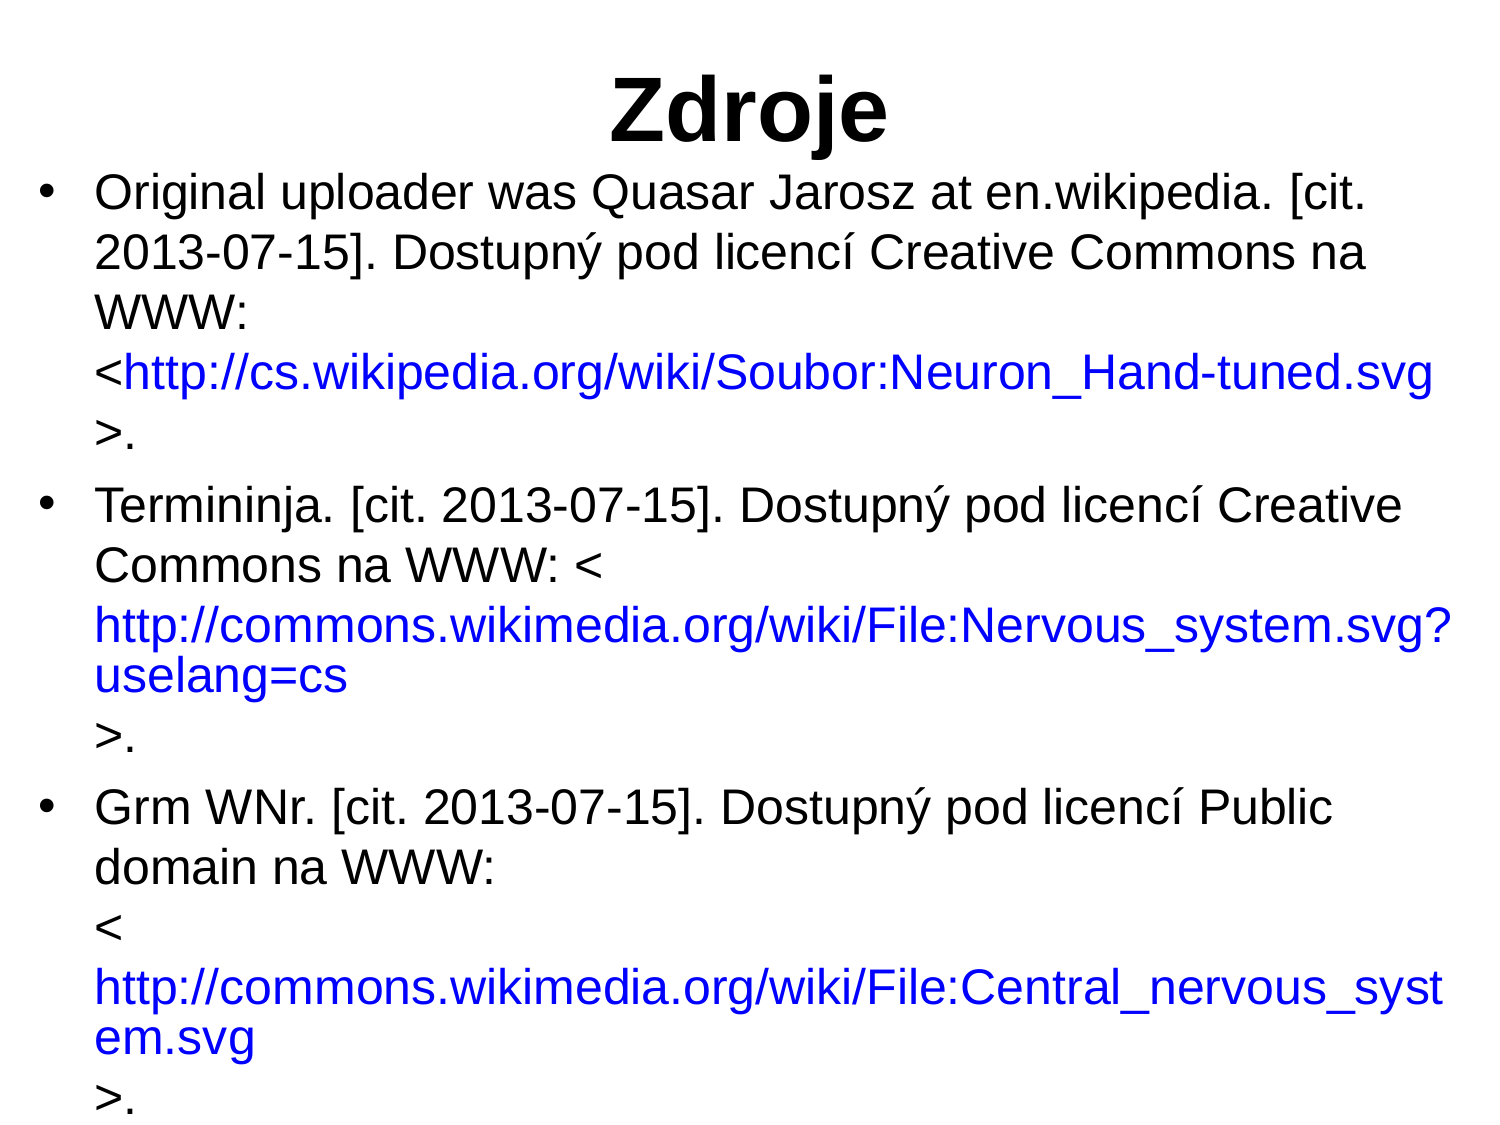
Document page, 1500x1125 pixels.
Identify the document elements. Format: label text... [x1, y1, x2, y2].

title Zdroje [75, 42, 1426, 152]
list Original uploader was Quasar Jarosz at en.wikipedia. [cit. 2013-07-15]. Dostupný pod licencí Creative Commons na WWW: <http://cs.wikipedia.org/wiki/Soubor:Neuron_Hand-tuned.svg>. Termininja. [cit. 2013-07-15]. Dostupný pod licencí Creative Commons na WWW: <http://commons.wikimedia.org/wiki/File:Nervous_system.svg?uselang=cs>. Grm WNr. [cit. 2013-07-15]. Dostupný pod licencí Public domain na WWW: <http://commons.wikimedia.org/wiki/File:Central_nervous_system.svg>. [23, 152, 1477, 1105]
